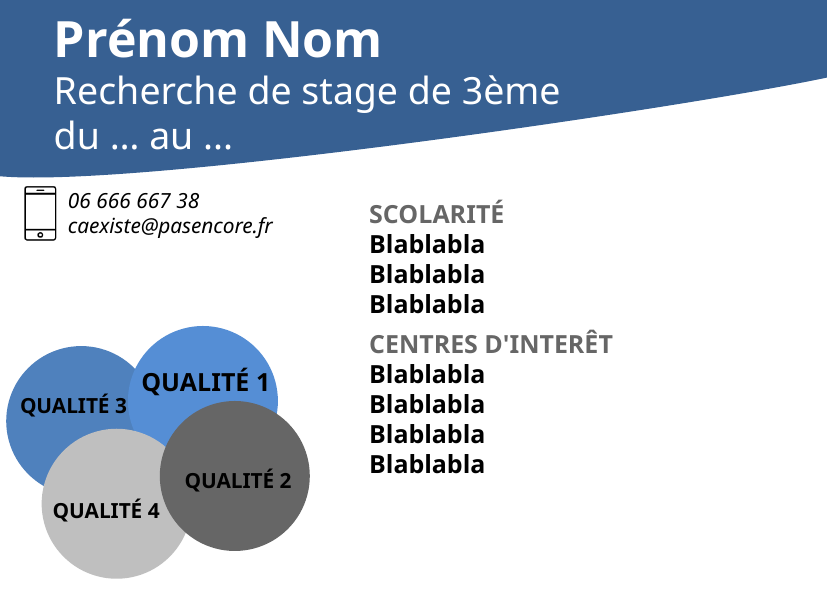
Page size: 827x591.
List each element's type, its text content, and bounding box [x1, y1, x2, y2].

text_box Prénom Nom Recherche de stage de 3ème du … au ... [39, 0, 577, 165]
text_box QUALITÉ 4 [37, 490, 175, 530]
text_box [141, 325, 265, 358]
text_box [6, 404, 310, 497]
text_box SCOLARITÉ Blablabla Blablabla Blablabla CENTRES D'INTERÊT Blablabla Blablabla Blablabla Blablabla [354, 191, 827, 486]
text_box QUALITÉ 1 [126, 358, 286, 404]
text_box [577, 0, 827, 120]
text_box [0, 0, 223, 178]
text_box QUALITÉ 2 [169, 460, 307, 501]
text_box 06 666 667 38 caexiste@pasencore.fr [53, 180, 288, 246]
text_box [15, 346, 126, 385]
text_box [46, 501, 306, 579]
picture [11, 184, 69, 242]
text_box QUALITÉ 3 [5, 385, 142, 426]
